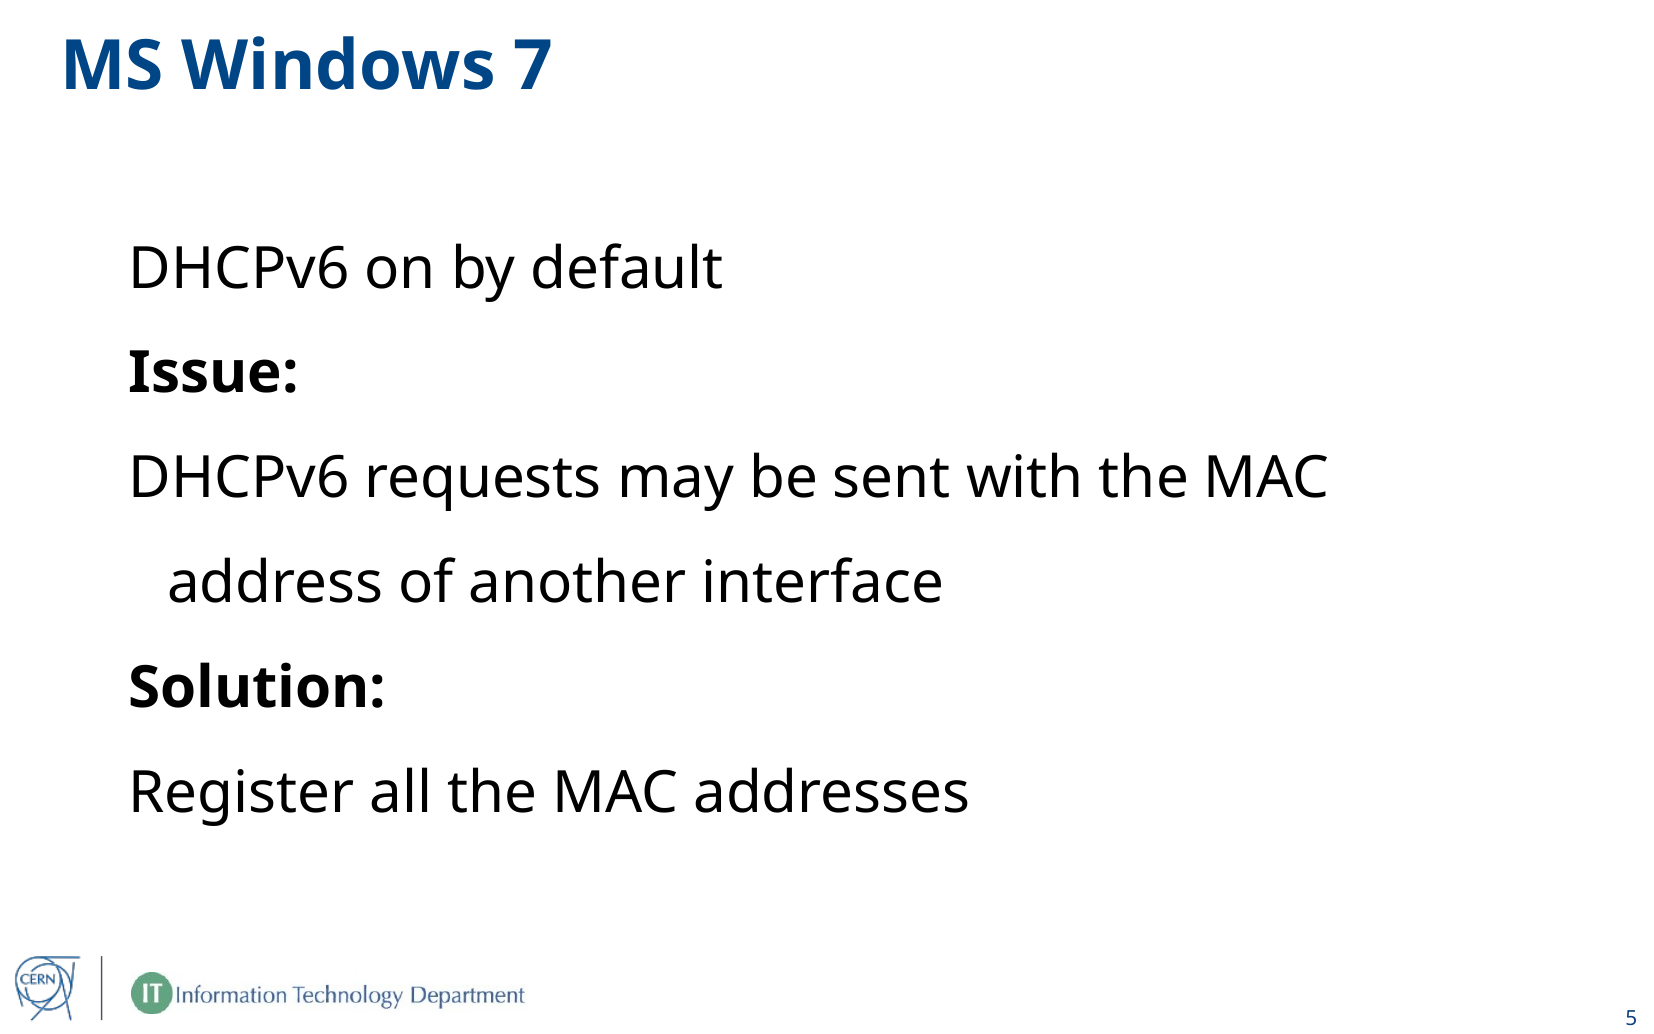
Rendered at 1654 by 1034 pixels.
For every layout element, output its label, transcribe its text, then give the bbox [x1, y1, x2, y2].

picture [16, 985, 64, 1032]
title MS Windows 7 [60, 0, 1528, 138]
text_box DHCPv6 on by default Issue: DHCPv6 requests may be sent with the MAC address of another interface Solution: Register all the MAC addresses [113, 187, 1369, 906]
picture [131, 972, 774, 1014]
picture [17, 985, 59, 1001]
